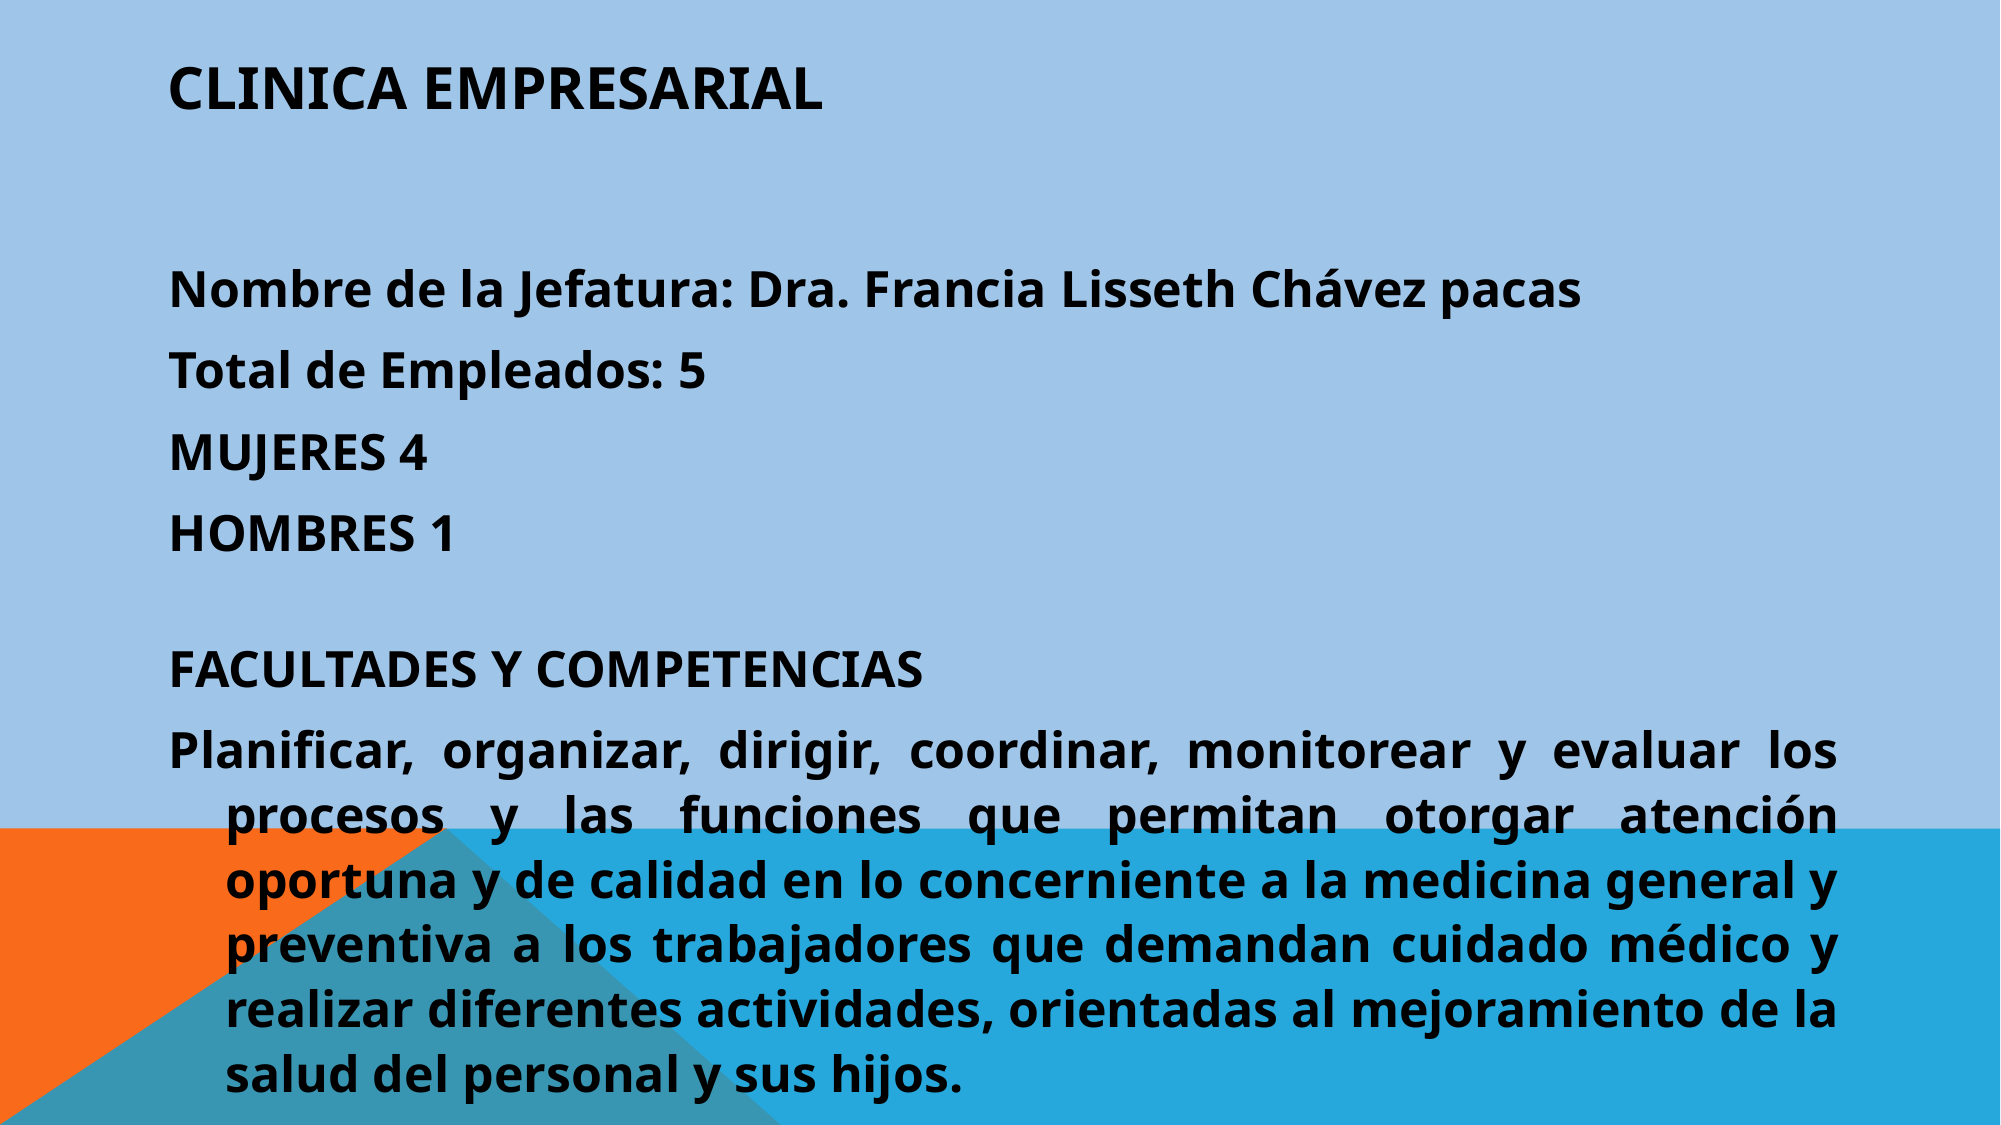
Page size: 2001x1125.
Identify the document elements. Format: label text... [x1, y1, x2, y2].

text_box Nombre de la Jefatura: Dra. Francia Lisseth Chávez pacas Total de Empleados: 5 MUJERES 4 HOMBRES 1 FACULTADES Y COMPETENCIAS Planificar, organizar, dirigir, coordinar, monitorear y evaluar los procesos y las funciones que permitan otorgar atención oportuna y de calidad en lo concerniente a la medicina general y preventiva a los trabajadores que demandan cuidado médico y realizar diferentes actividades, orientadas al mejoramiento de la salud del personal y sus hijos. [154, 244, 1855, 1025]
text_box CLINICA EMPRESARIAL [153, 43, 1854, 213]
